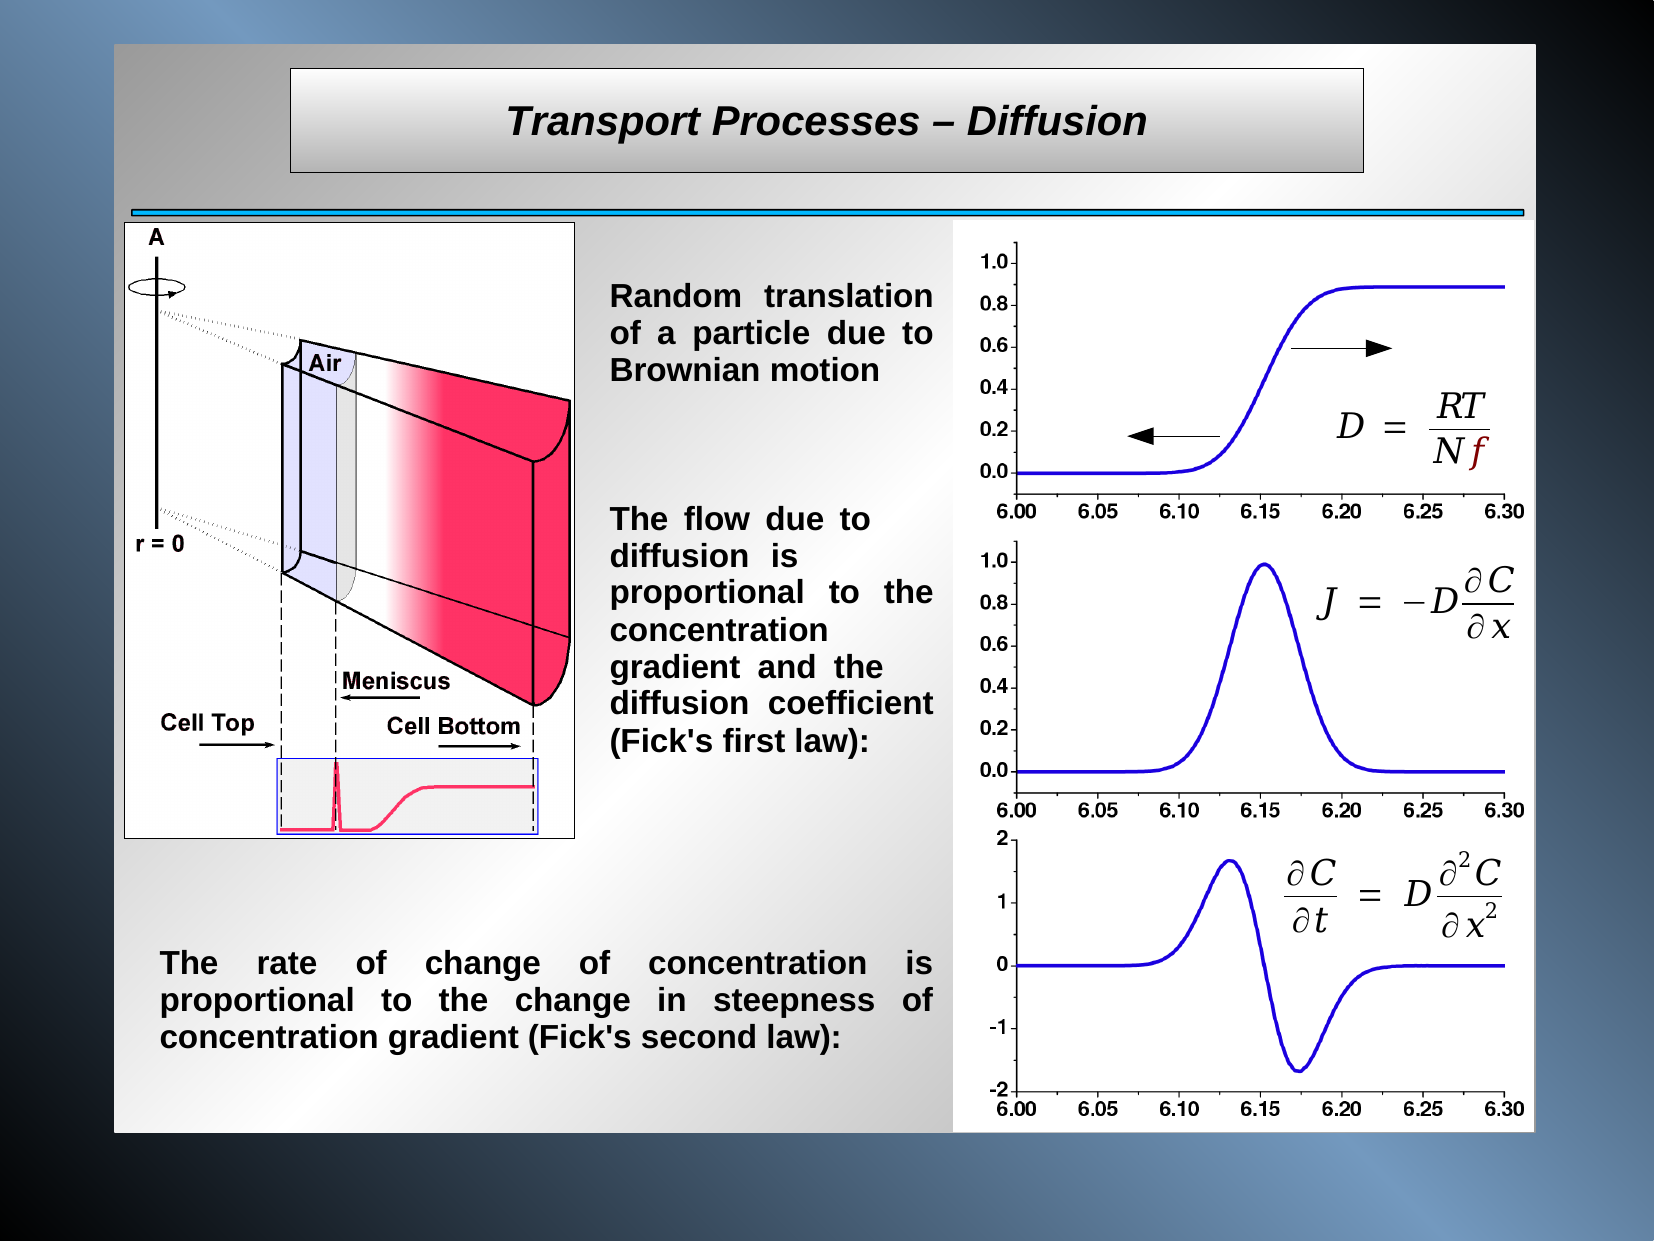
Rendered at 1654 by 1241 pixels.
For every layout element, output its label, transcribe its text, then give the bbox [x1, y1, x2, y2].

chart [1329, 385, 1499, 473]
chart [1276, 847, 1510, 946]
picture [124, 222, 575, 839]
picture [953, 220, 1534, 1132]
text_box Transport Processes – Diffusion [290, 68, 1364, 173]
text_box Random translation of a particle due to Brownian motion The flow due to diffusion is proportional to the concentration gradient and the diffusion coefficient (Fick's first law): The rate of change of concentration is proportional to the change in steepness of concentration gradient (Fick's second law): [159, 277, 954, 1056]
text_box [131, 209, 1524, 216]
chart [1309, 560, 1523, 648]
